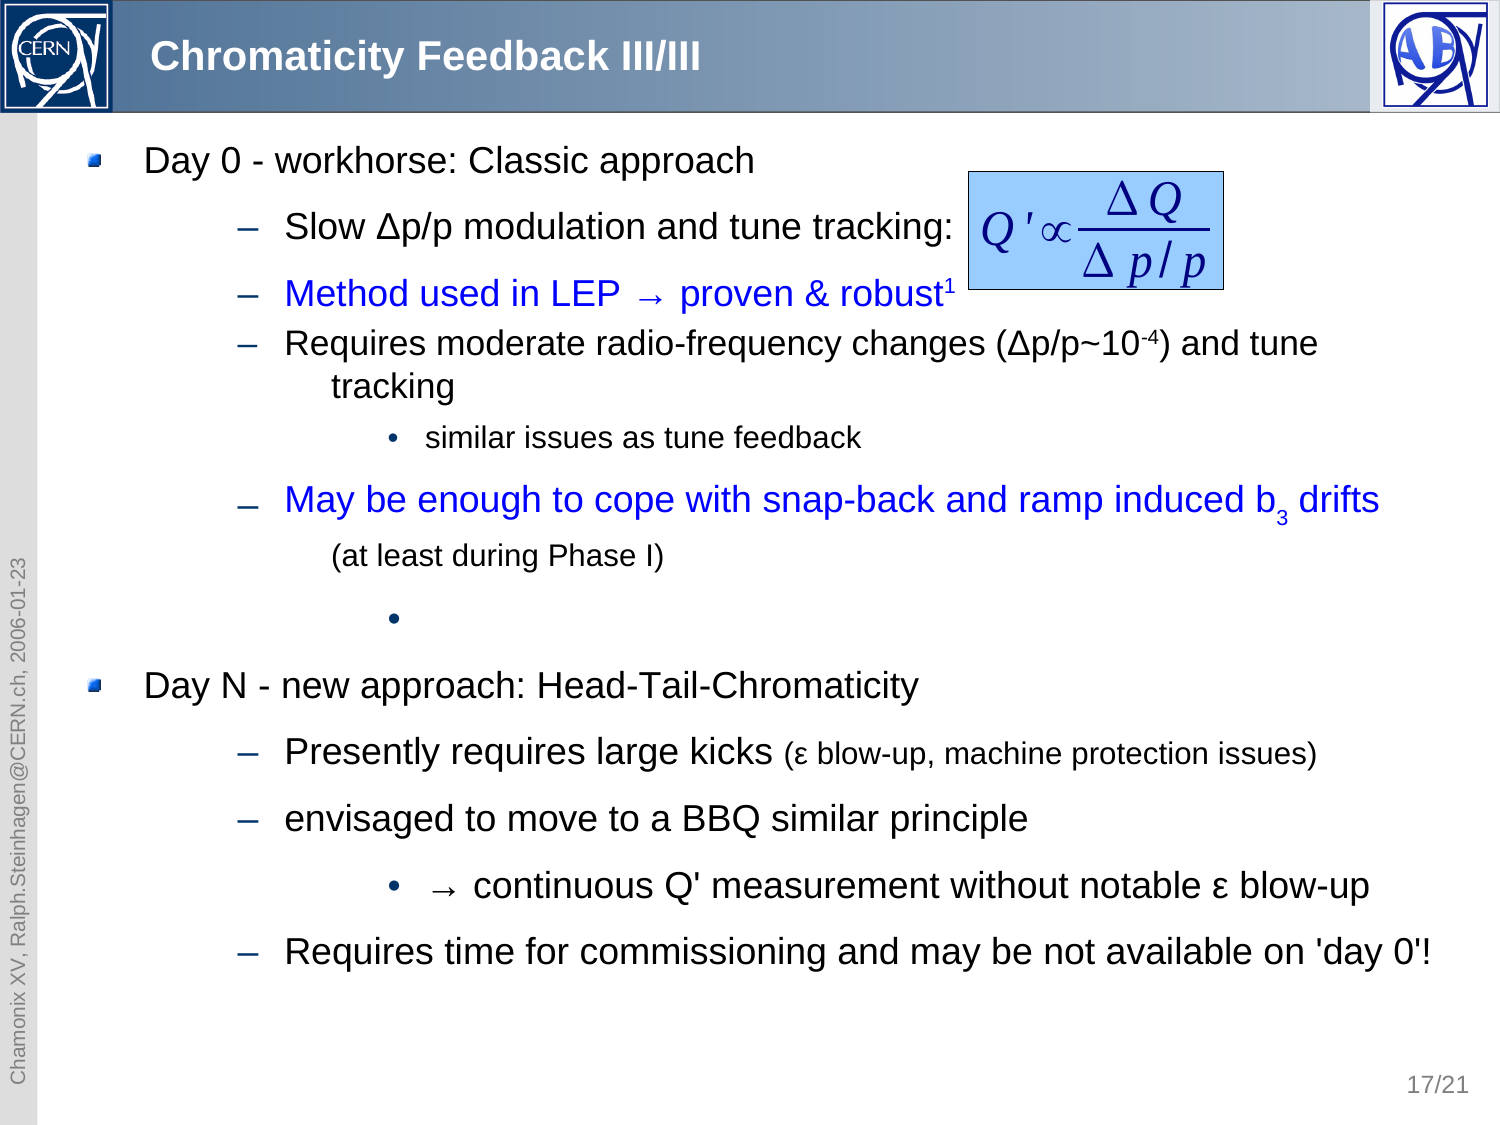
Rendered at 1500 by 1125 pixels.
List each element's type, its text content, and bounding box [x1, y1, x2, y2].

chart [968, 171, 1224, 290]
picture [0, 0, 113, 113]
title Chromaticity Feedback III/III [150, 0, 1201, 113]
picture [1382, 1, 1489, 108]
list Day 0 - workhorse: Classic approach Slow Δp/p modulation and tune tracking: Method used in LEP → proven & robust1 Requires moderate radio-frequency changes (Δp/p~10-4) and tune tracking similar issues as tune feedback May be enough to cope with snap-back and ramp induced b3 drifts (at least during Phase I) Day N - new approach: Head-Tail-Chromaticity Presently requires large kicks (ε blow-up, machine protection issues) envisaged to move to a BBQ similar principle → continuous Q' measurement without notable ε blow-up Requires time for commissioning and may be not available on 'day 0'! [87, 137, 1438, 1030]
